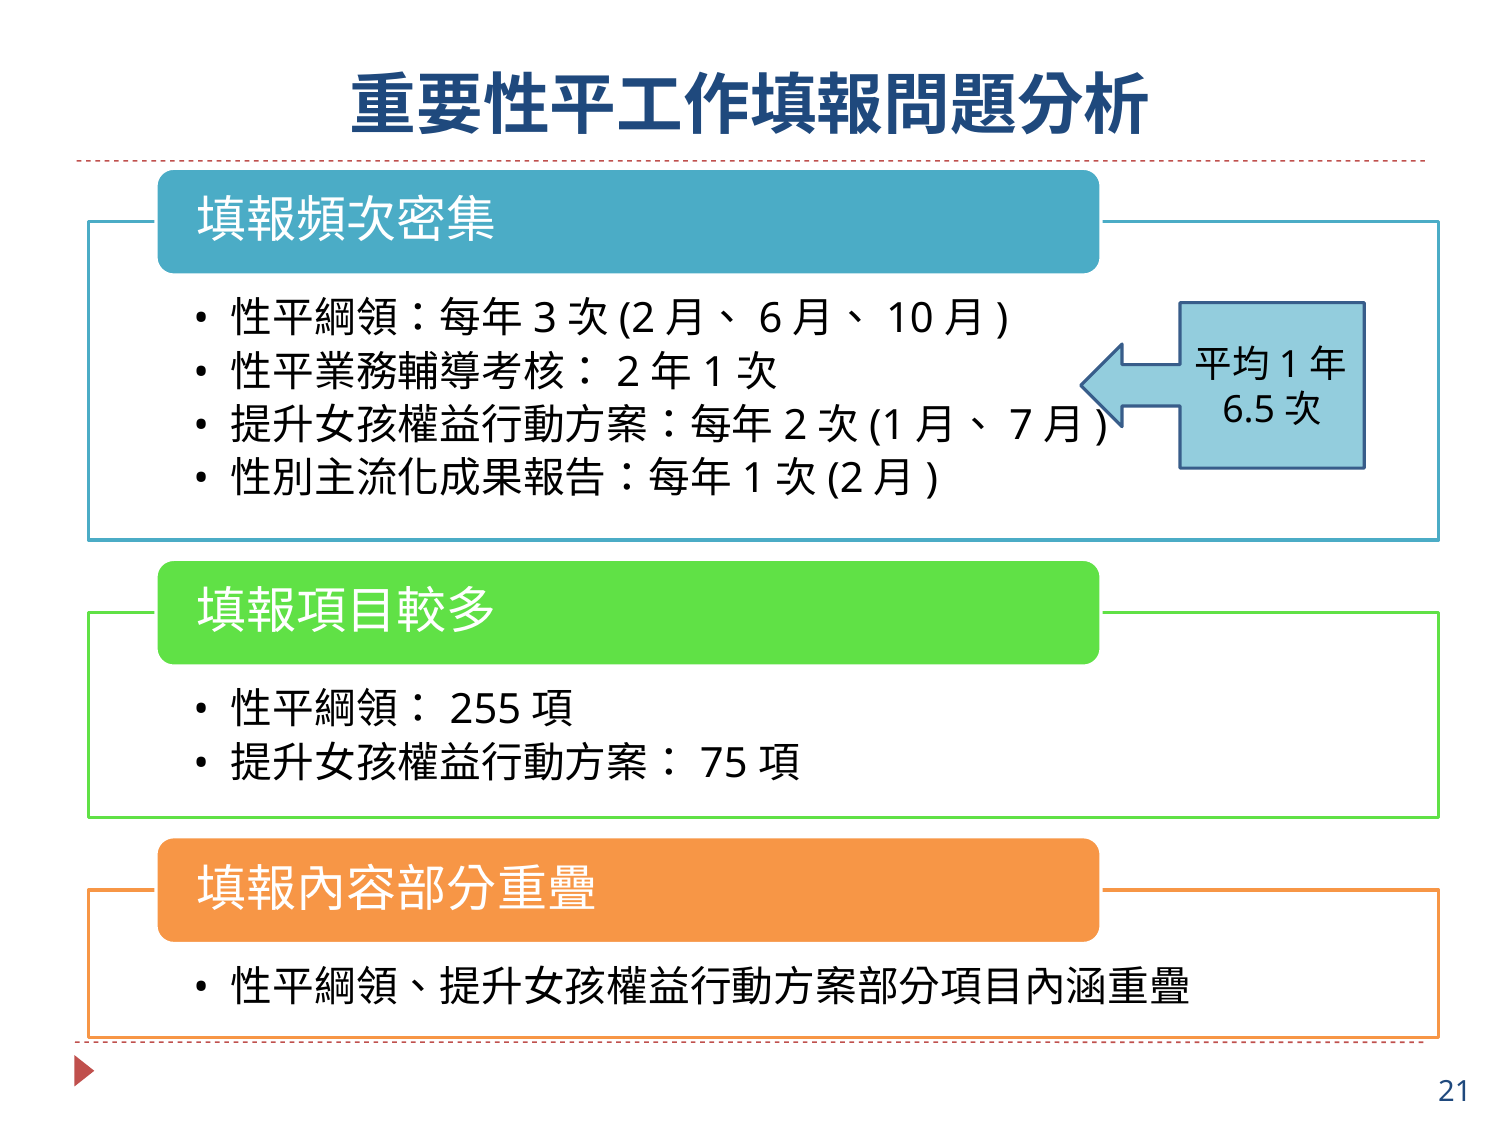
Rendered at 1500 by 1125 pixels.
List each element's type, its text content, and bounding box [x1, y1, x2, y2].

text_box 填報頻次密集 [156, 168, 1102, 275]
text_box 21 [1423, 1065, 1500, 1125]
text_box 性平綱領、提升女孩權益行動方案部分項目內涵重疊 [88, 890, 1439, 1038]
text_box 填報項目較多 [156, 559, 1102, 667]
text_box 填報內容部分重疊 [156, 836, 1102, 944]
text_box 性平綱領：255項 提升女孩權益行動方案：75項 [88, 612, 1439, 818]
text_box 性平綱領：每年3次(2月、6月、10月) 性平業務輔導考核：2年1次 提升女孩權益行動方案：每年2次(1月、7月) 性別主流化成果報告：每年1次(2月) [88, 221, 1439, 540]
text_box 平均1年6.5次 [1080, 302, 1365, 469]
title 重要性平工作填報問題分析 [75, 24, 1426, 150]
